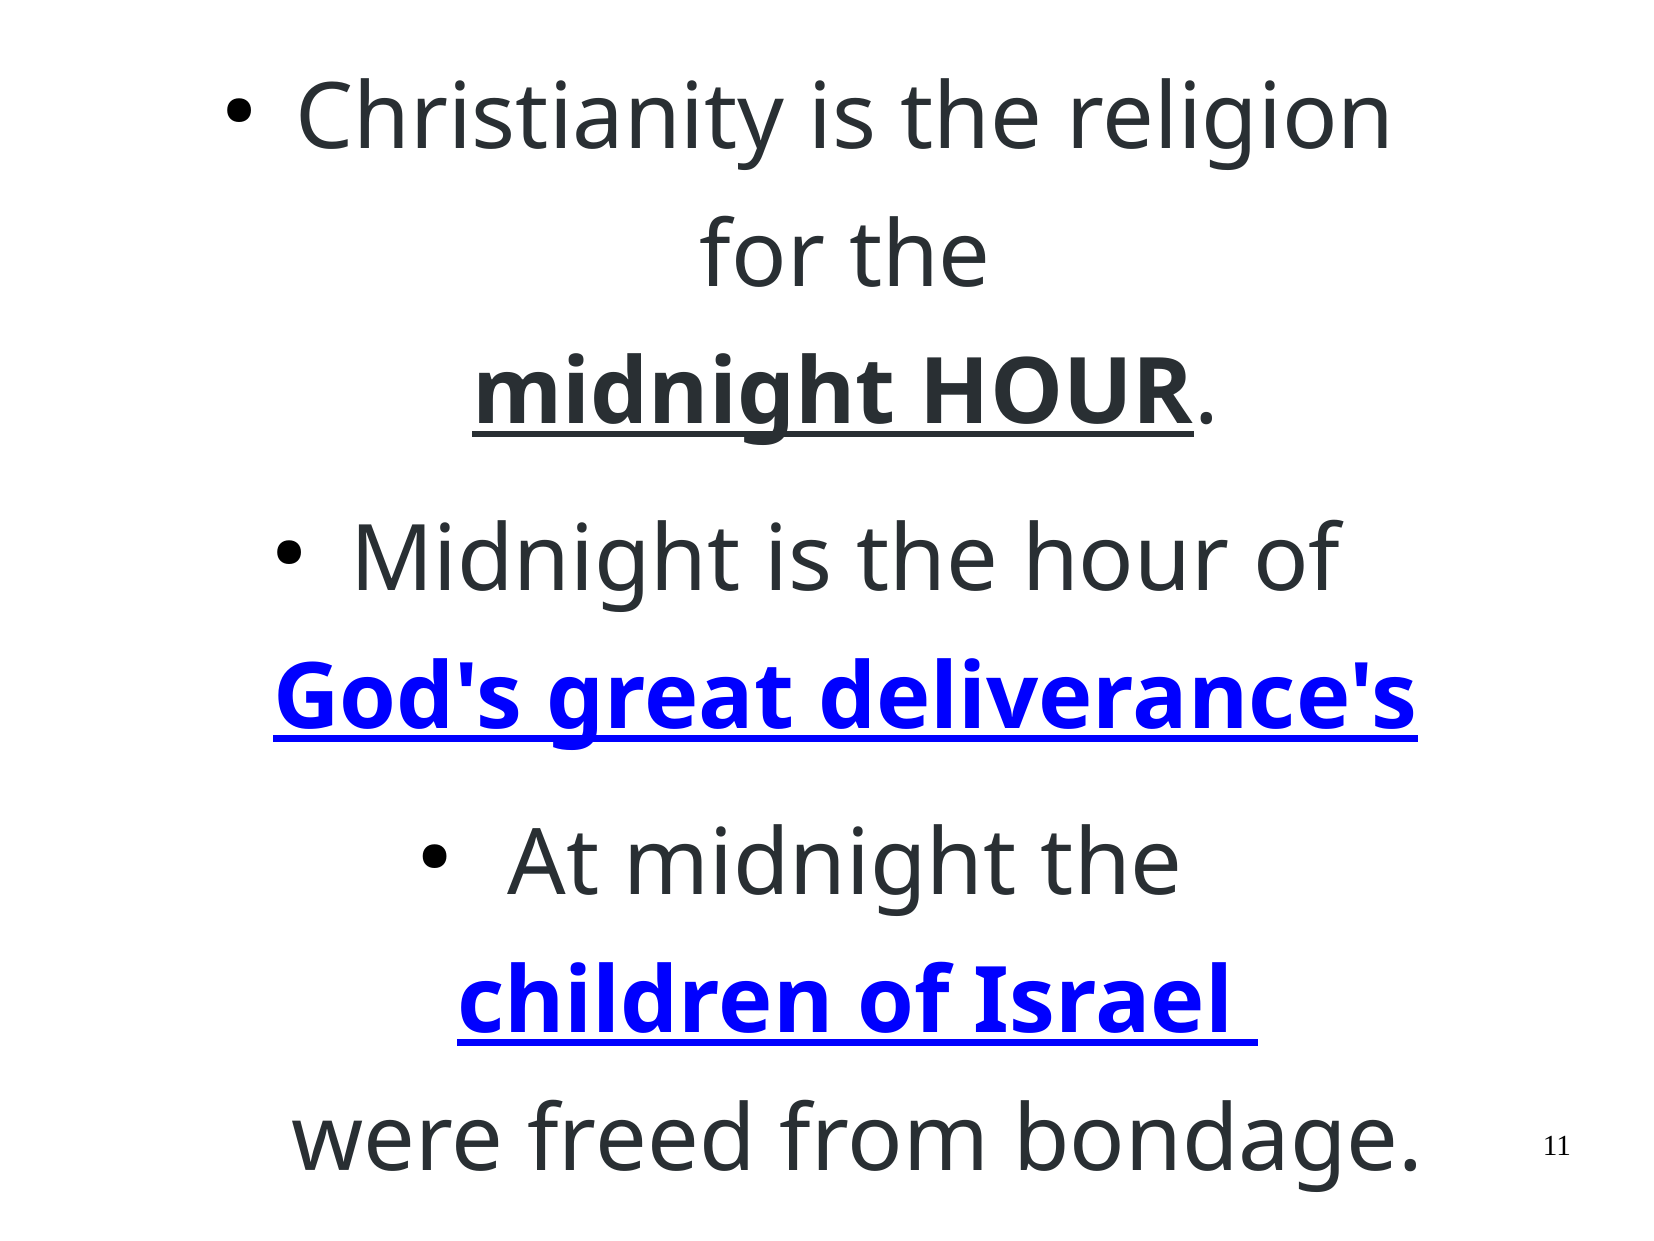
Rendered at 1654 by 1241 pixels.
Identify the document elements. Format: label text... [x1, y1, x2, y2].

list Christianity is the religion for the midnight HOUR. Midnight is the hour of God's great deliverance's At midnight the children of Israel were freed from bondage. [0, 37, 1651, 1201]
